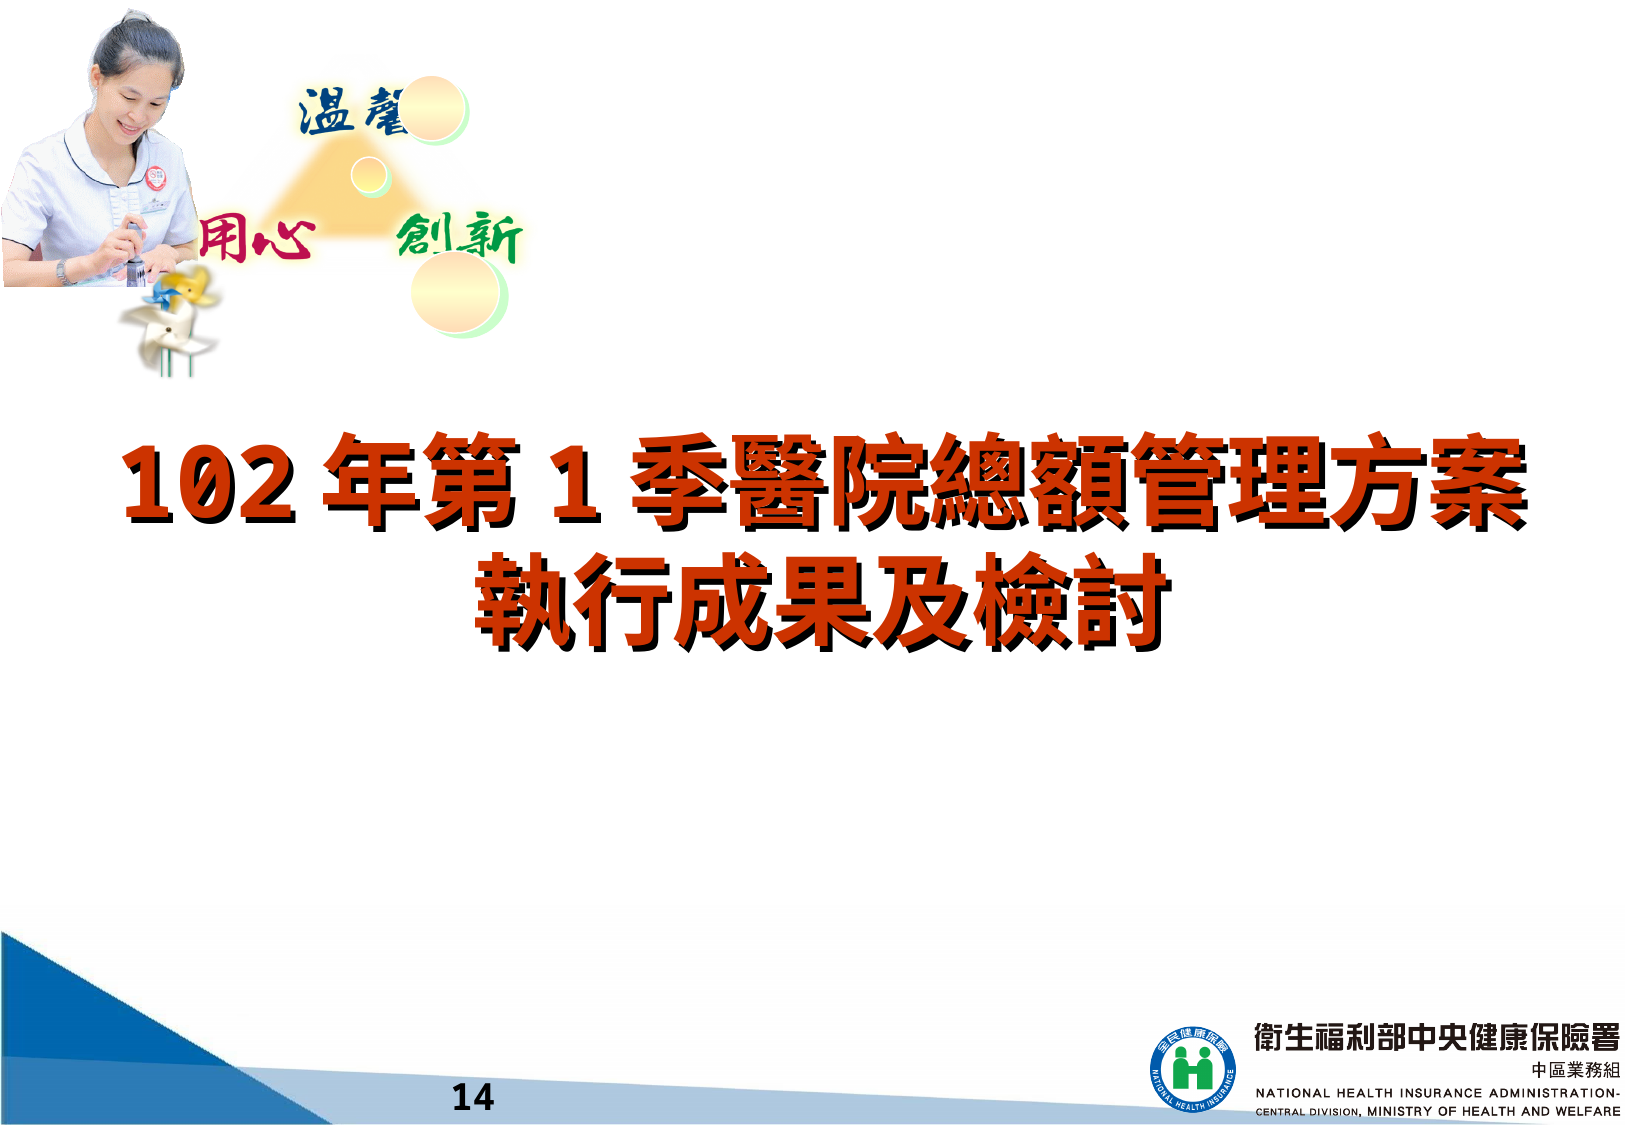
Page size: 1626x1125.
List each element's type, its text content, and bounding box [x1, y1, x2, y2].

text_box [435, 1065, 815, 1125]
title 102年第1季醫院總額管理方案 執行成果及檢討 [68, 373, 1575, 702]
